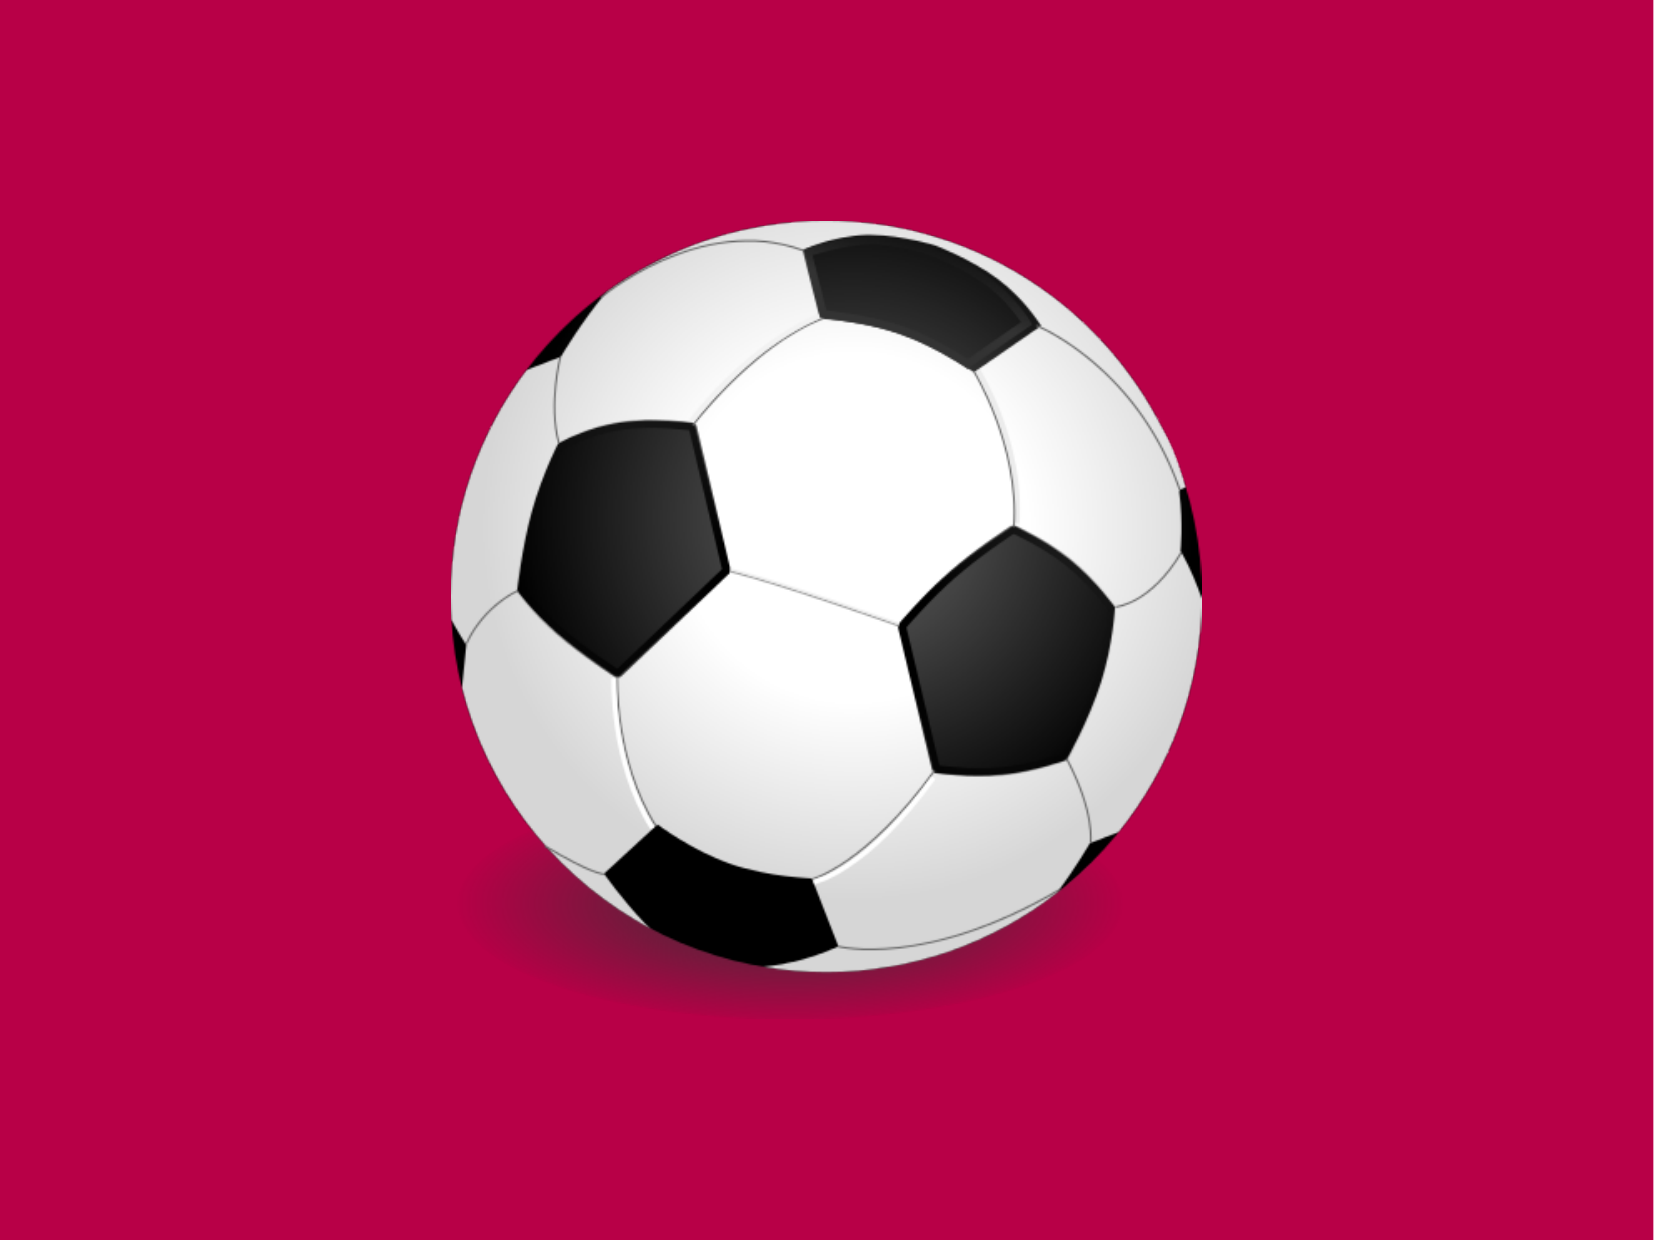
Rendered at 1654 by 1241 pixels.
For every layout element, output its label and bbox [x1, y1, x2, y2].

picture [451, 221, 1202, 1019]
